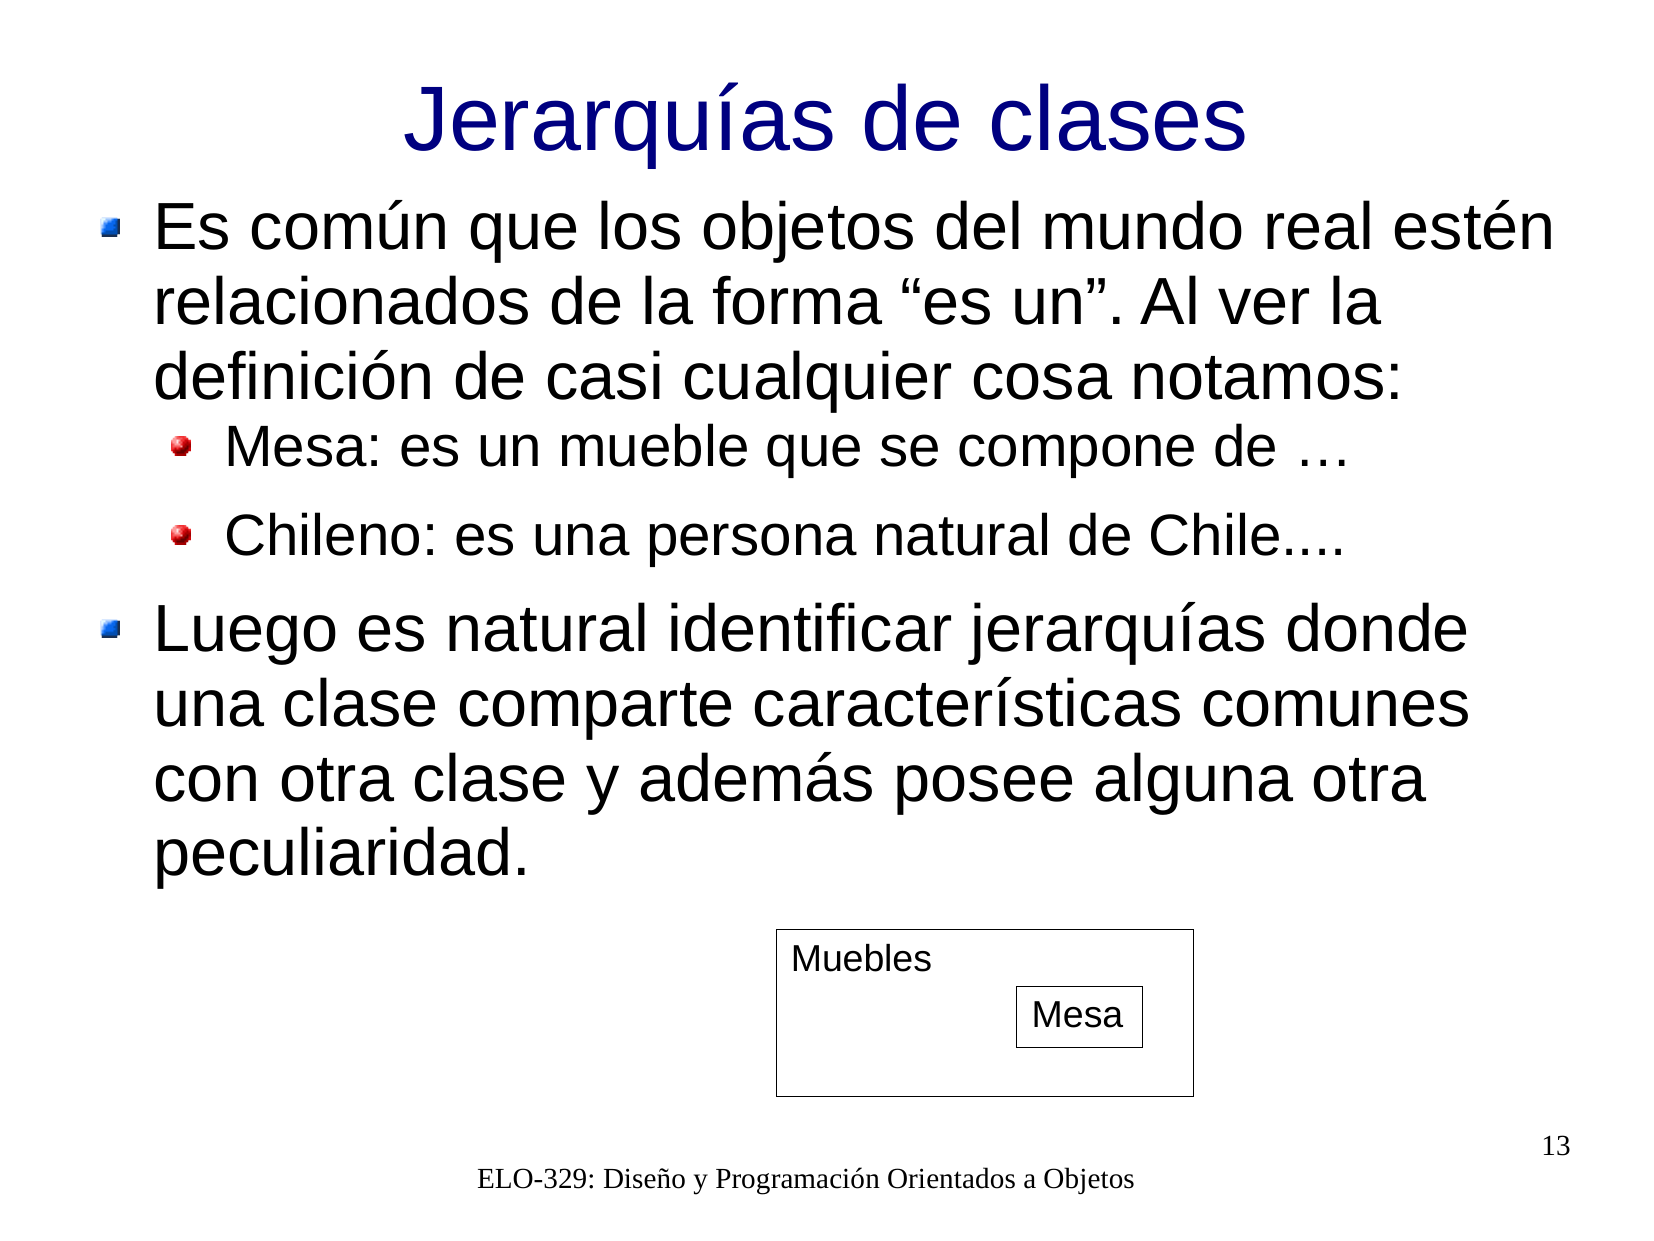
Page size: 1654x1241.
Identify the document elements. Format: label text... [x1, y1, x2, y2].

title Jerarquías de clases [82, 49, 1571, 188]
text_box Muebles [776, 929, 1194, 1097]
list Es común que los objetos del mundo real estén relacionados de la forma “es un”. Al ver la definición de casi cualquier cosa notamos: Mesa: es un mueble que se compone de … Chileno: es una persona natural de Chile.... Luego es natural identificar jerarquías donde una clase comparte características comunes con otra clase y además posee alguna otra peculiaridad. [82, 189, 1571, 1090]
